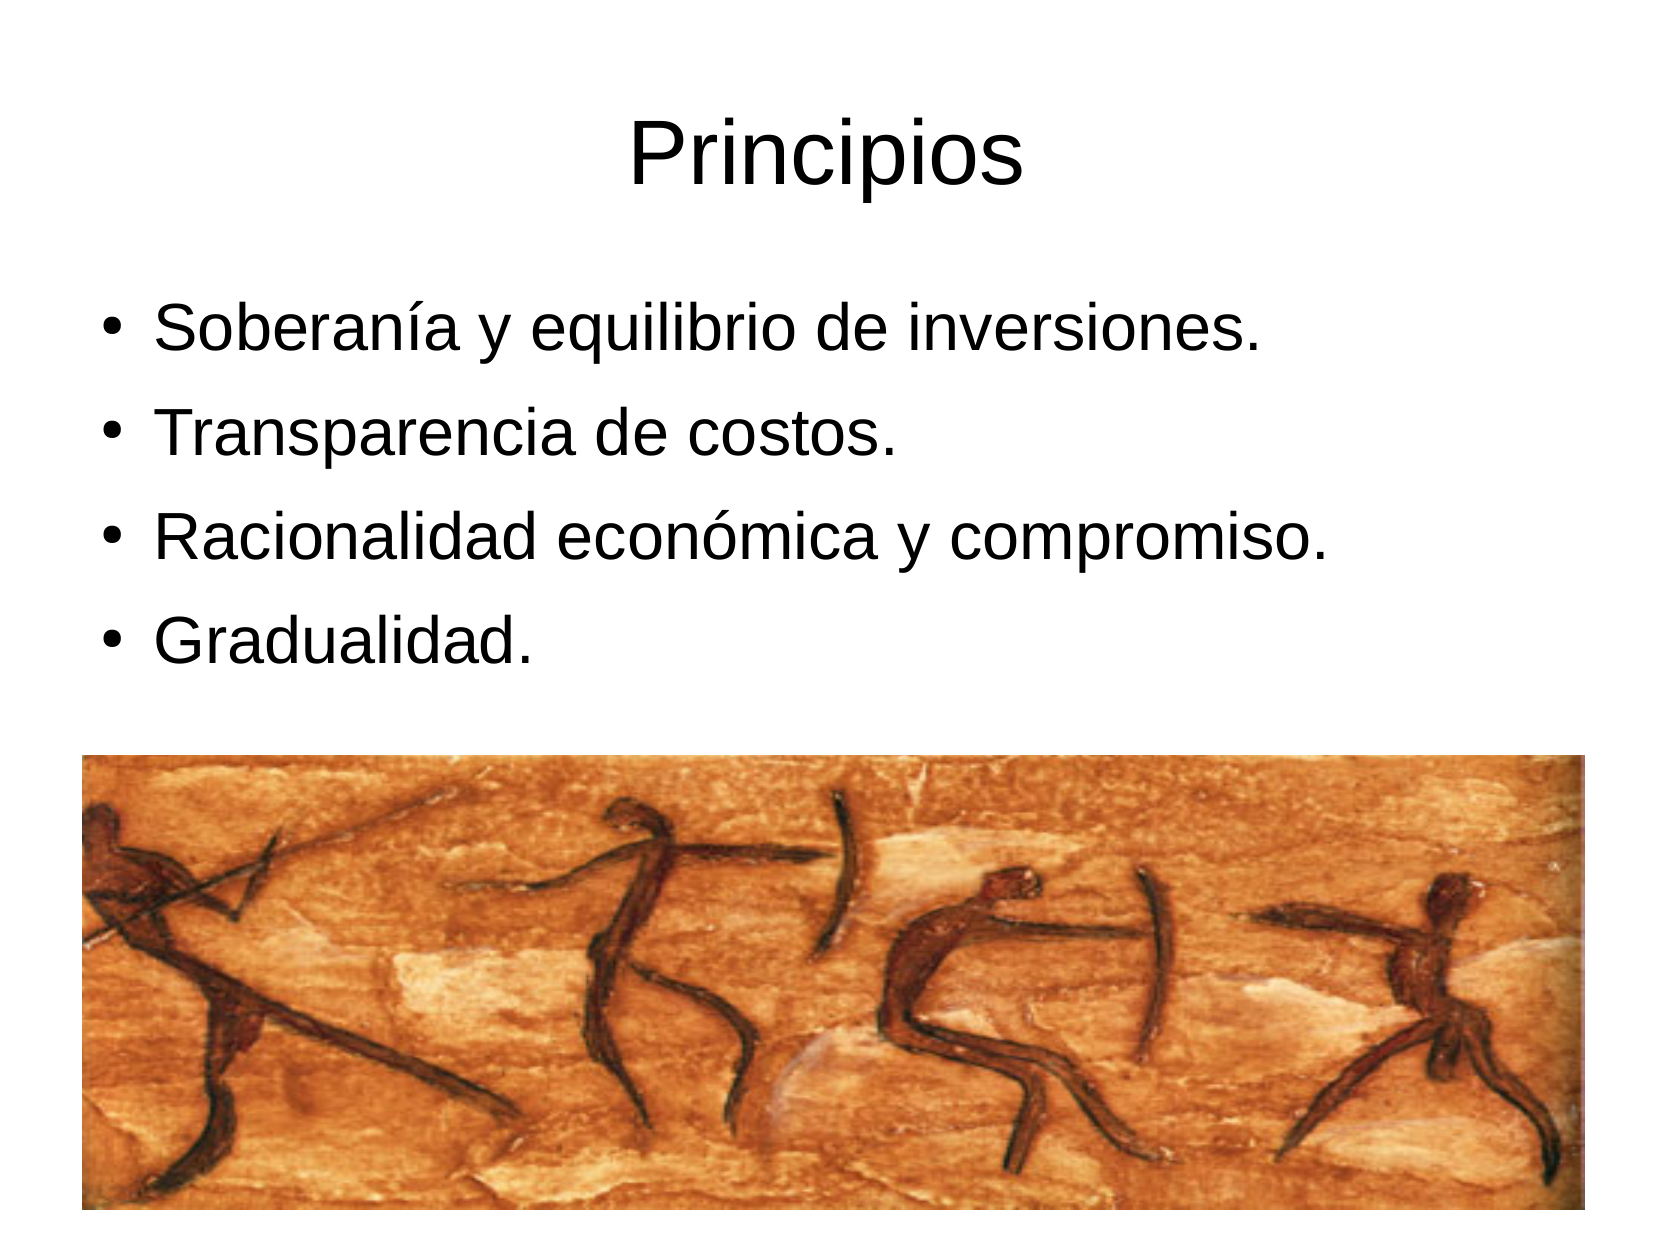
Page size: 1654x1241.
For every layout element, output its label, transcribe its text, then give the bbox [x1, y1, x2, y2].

title Principios [82, 49, 1571, 257]
list Soberanía y equilibrio de inversiones. Transparencia de costos. Racionalidad económica y compromiso. Gradualidad. [82, 290, 1571, 755]
picture [82, 755, 1585, 1210]
